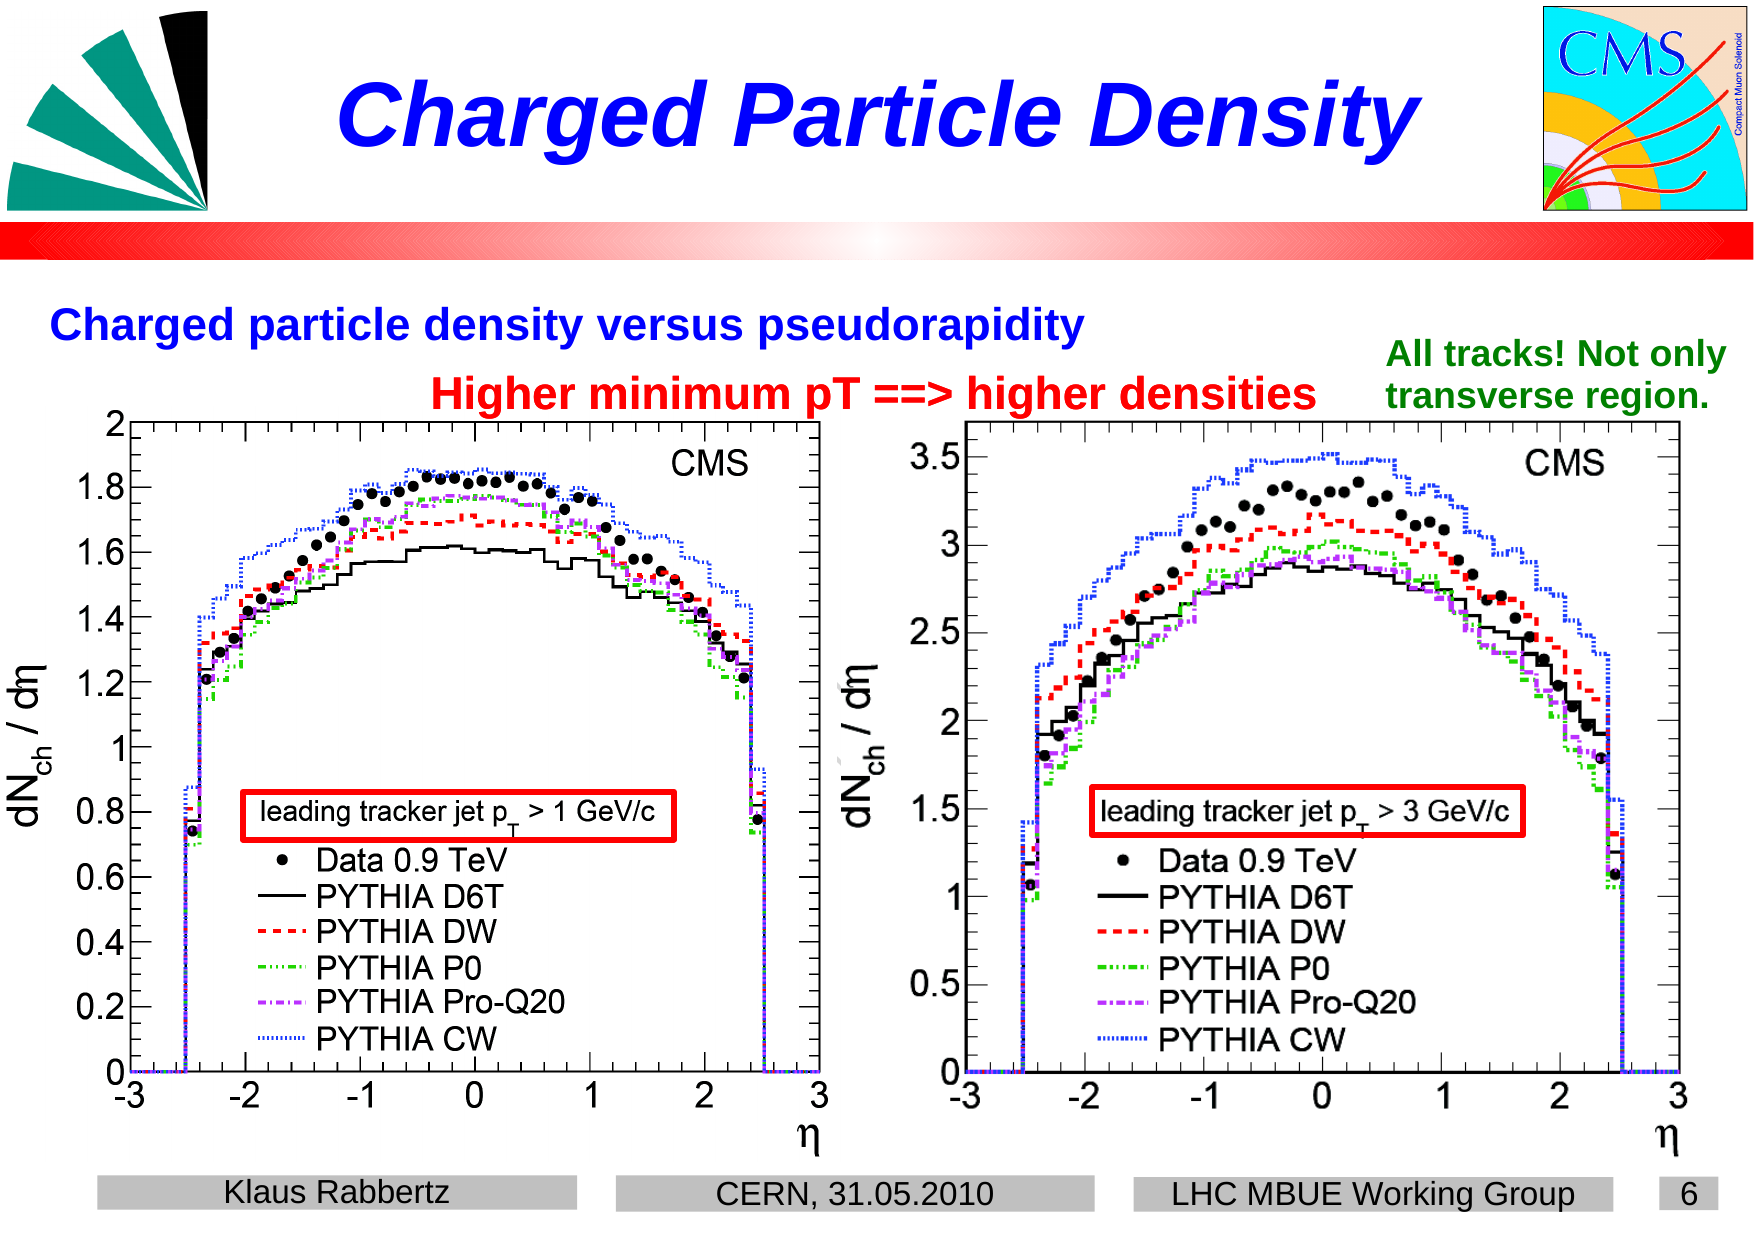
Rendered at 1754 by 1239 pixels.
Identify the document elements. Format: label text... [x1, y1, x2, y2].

text_box All tracks! Not only transverse region. [1373, 320, 1738, 429]
picture [7, 11, 208, 213]
picture [4, 406, 1696, 1168]
text_box Charged particle density versus pseudorapidity [37, 287, 1097, 363]
picture [1542, 5, 1748, 211]
text_box Higher minimum pT ==> higher densities [418, 356, 1331, 432]
title Charged Particle Density [220, 27, 1536, 202]
